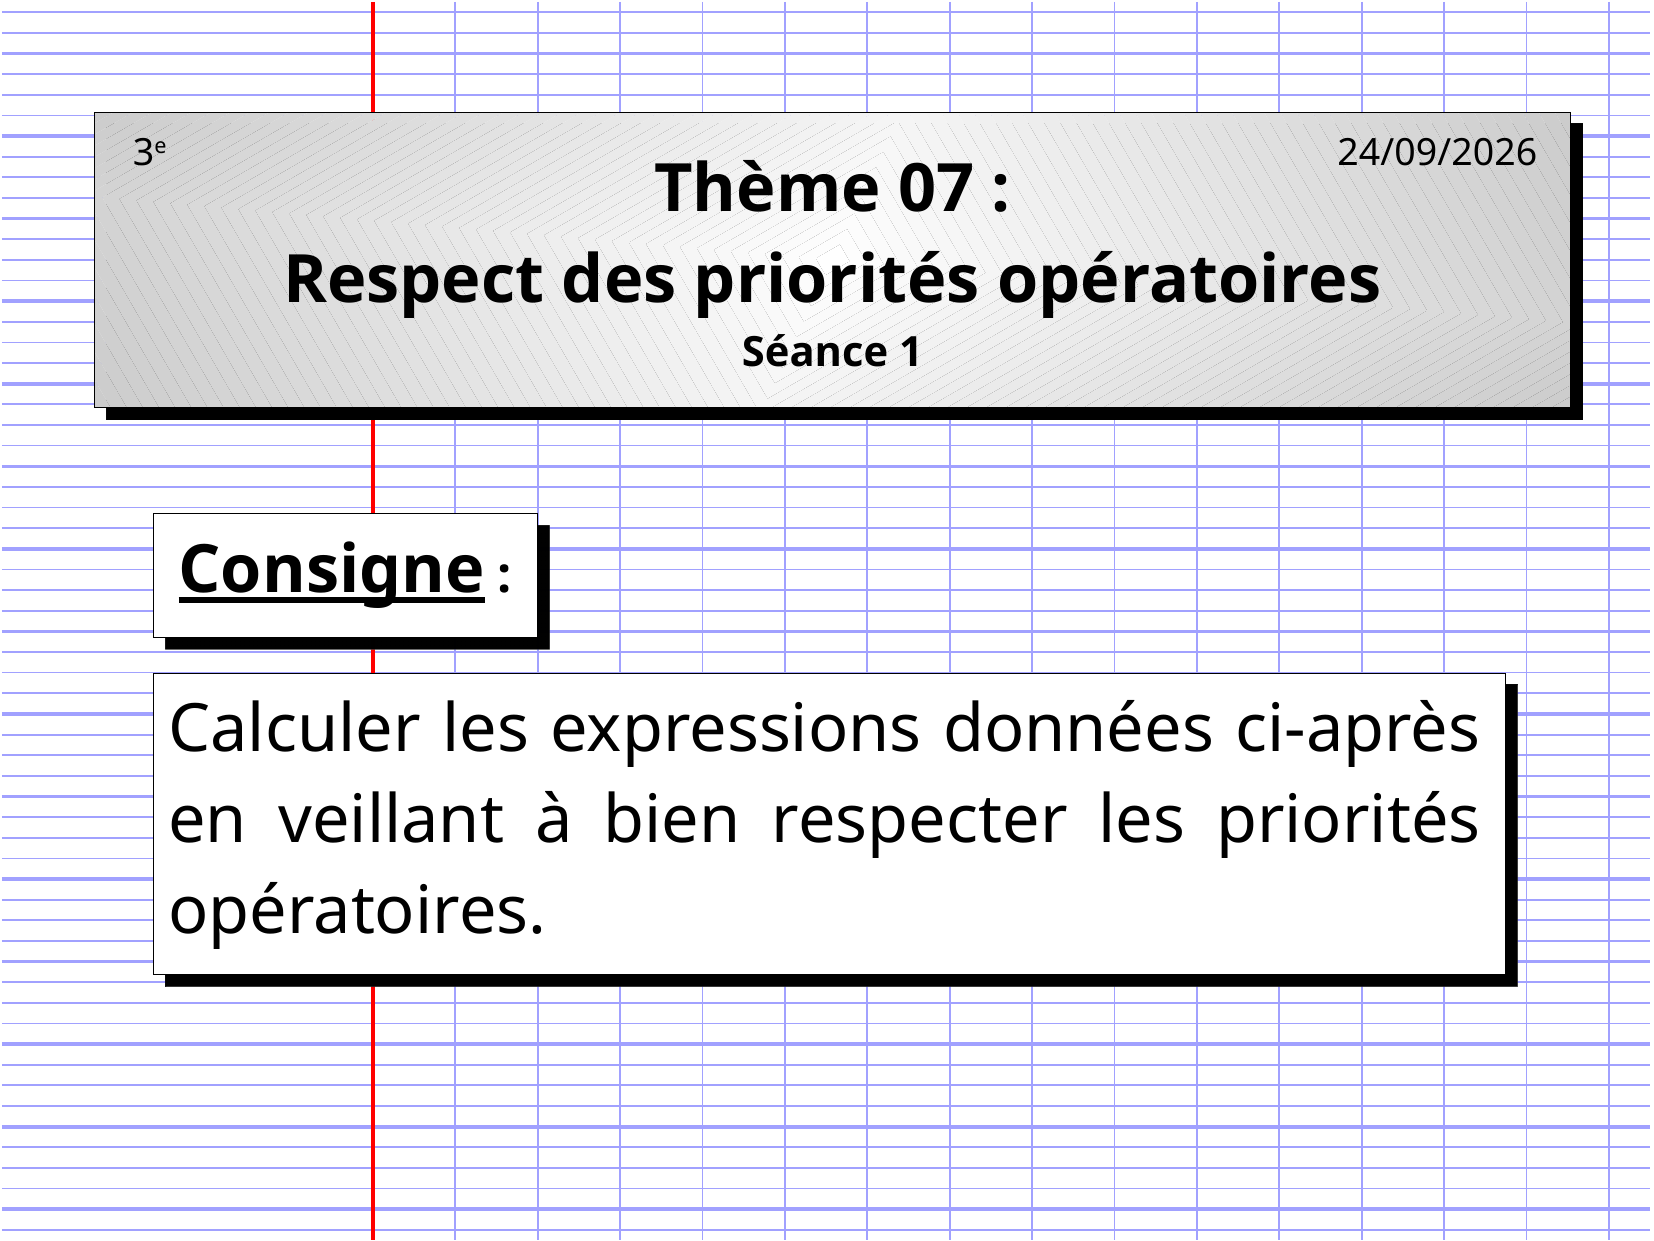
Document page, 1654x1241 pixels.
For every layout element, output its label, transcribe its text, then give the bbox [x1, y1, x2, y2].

text_box 3e [118, 118, 207, 186]
text_box Thème 07 : Respect des priorités opératoires Séance 1 [94, 112, 1571, 408]
text_box Consigne : [153, 513, 538, 638]
text_box Calculer les expressions données ci-après en veillant à bien respecter les priorités opératoires. [153, 673, 1506, 975]
text_box 10/02/2013 [1322, 118, 1560, 186]
picture [0, 0, 1654, 1241]
